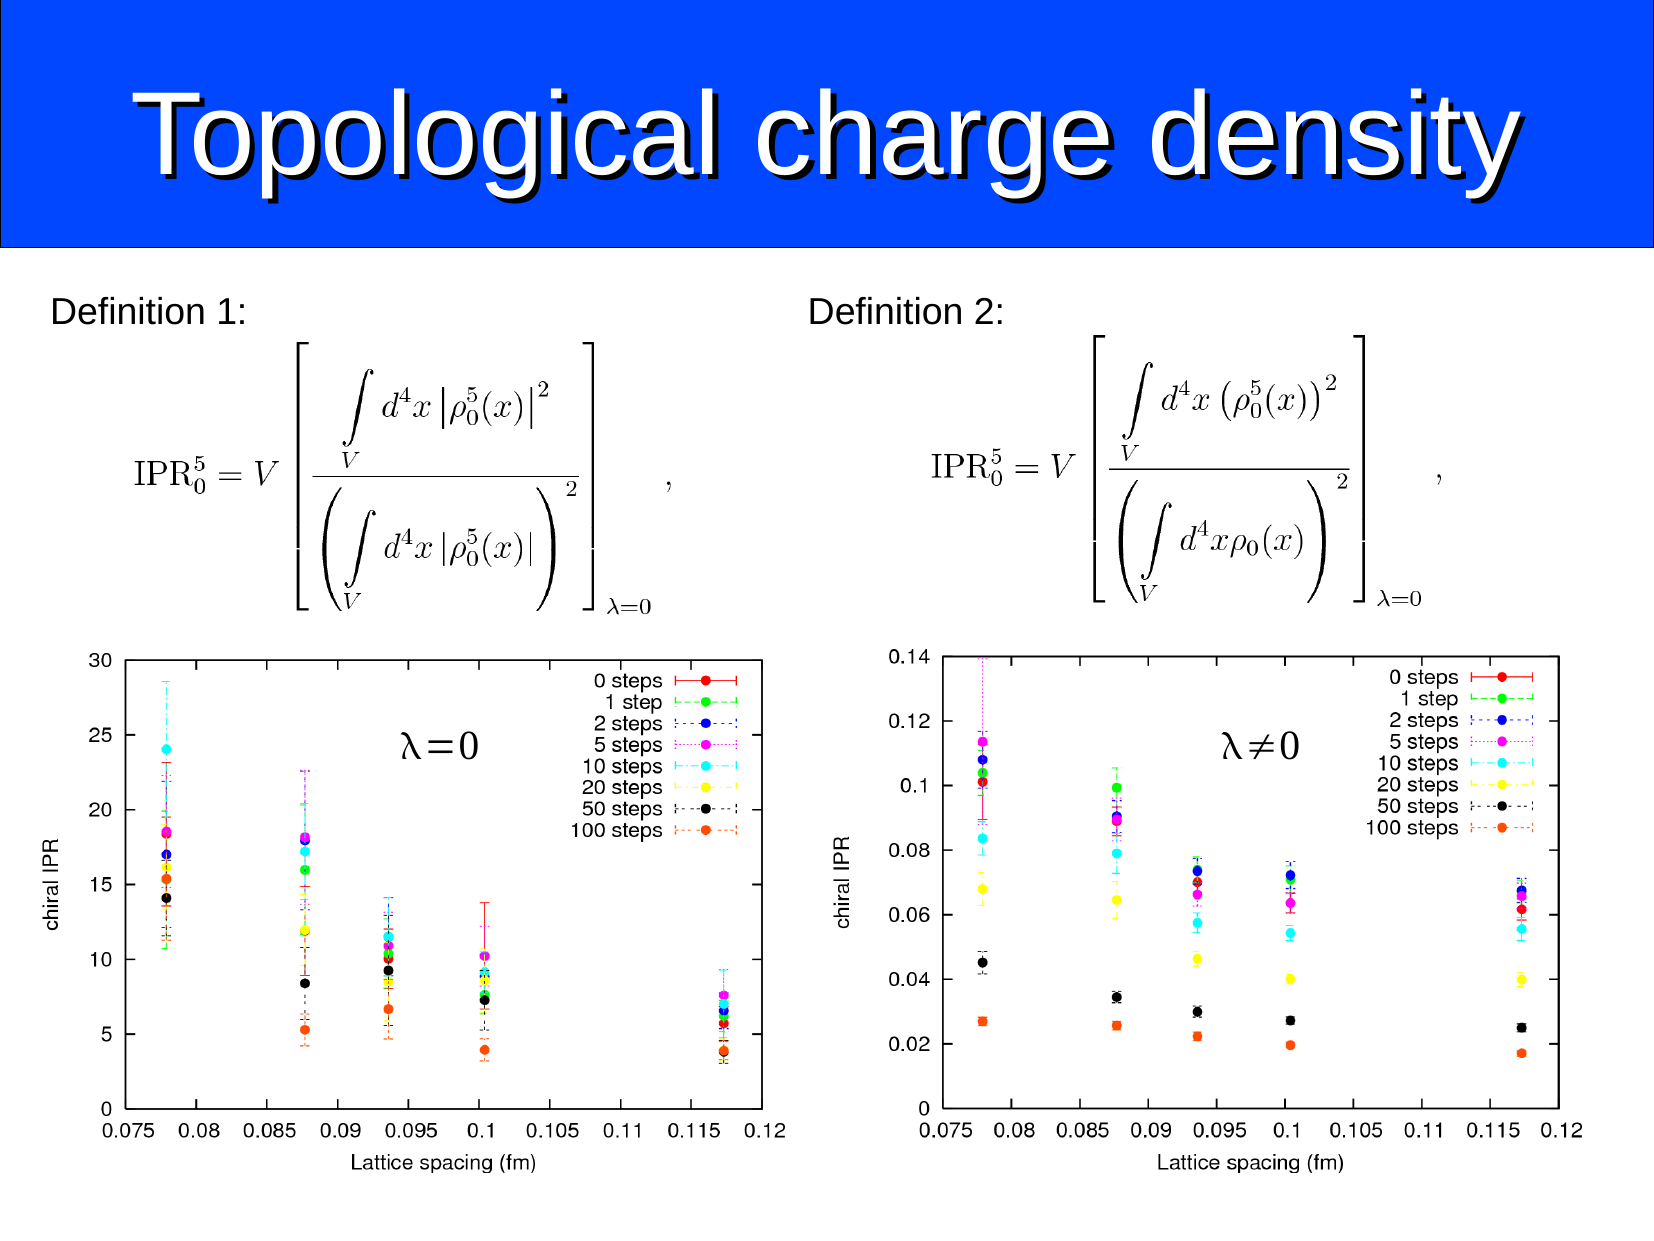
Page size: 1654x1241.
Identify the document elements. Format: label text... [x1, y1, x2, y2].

title Topological charge density [82, 38, 1570, 229]
text_box Definition 1: [35, 283, 263, 341]
chart [1213, 721, 1307, 768]
text_box [0, 0, 1654, 248]
picture [820, 301, 1595, 1173]
chart [392, 721, 485, 768]
picture [29, 324, 798, 1173]
text_box Definition 2: [792, 283, 1021, 341]
